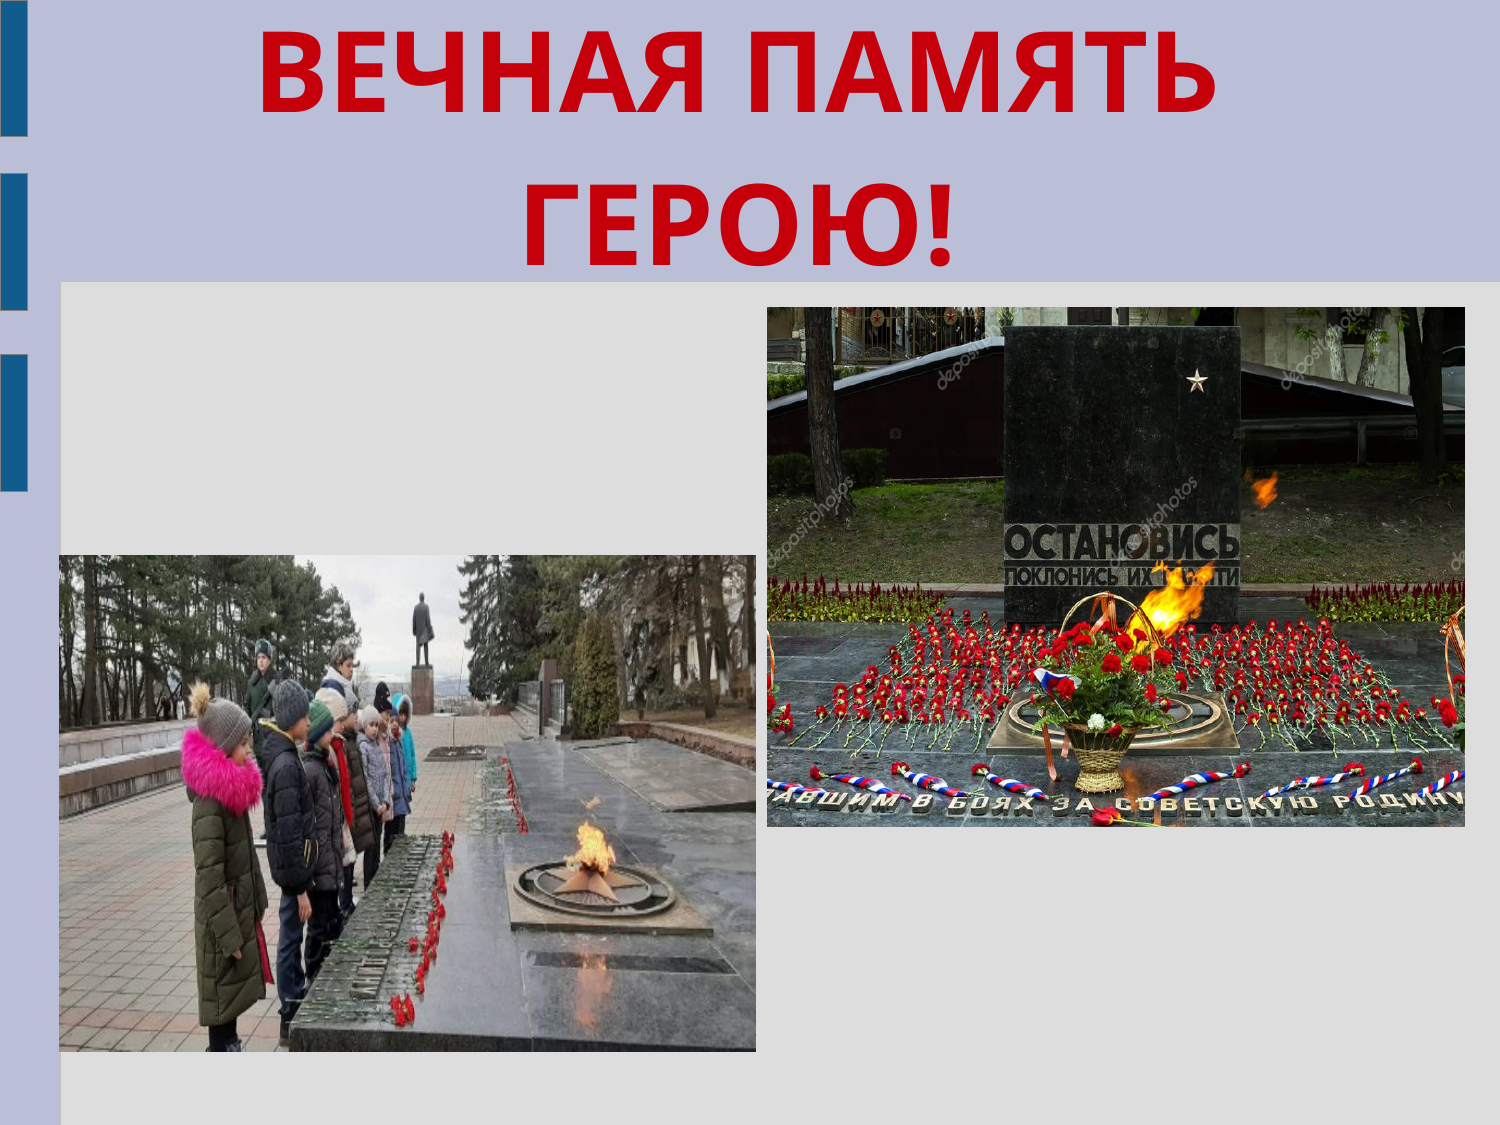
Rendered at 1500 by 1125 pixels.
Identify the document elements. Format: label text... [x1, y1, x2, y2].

text_box ВЕЧНАЯ ПАМЯТЬ ГЕРОЮ! [198, 11, 1276, 280]
picture [59, 555, 756, 1052]
picture [767, 307, 1465, 827]
